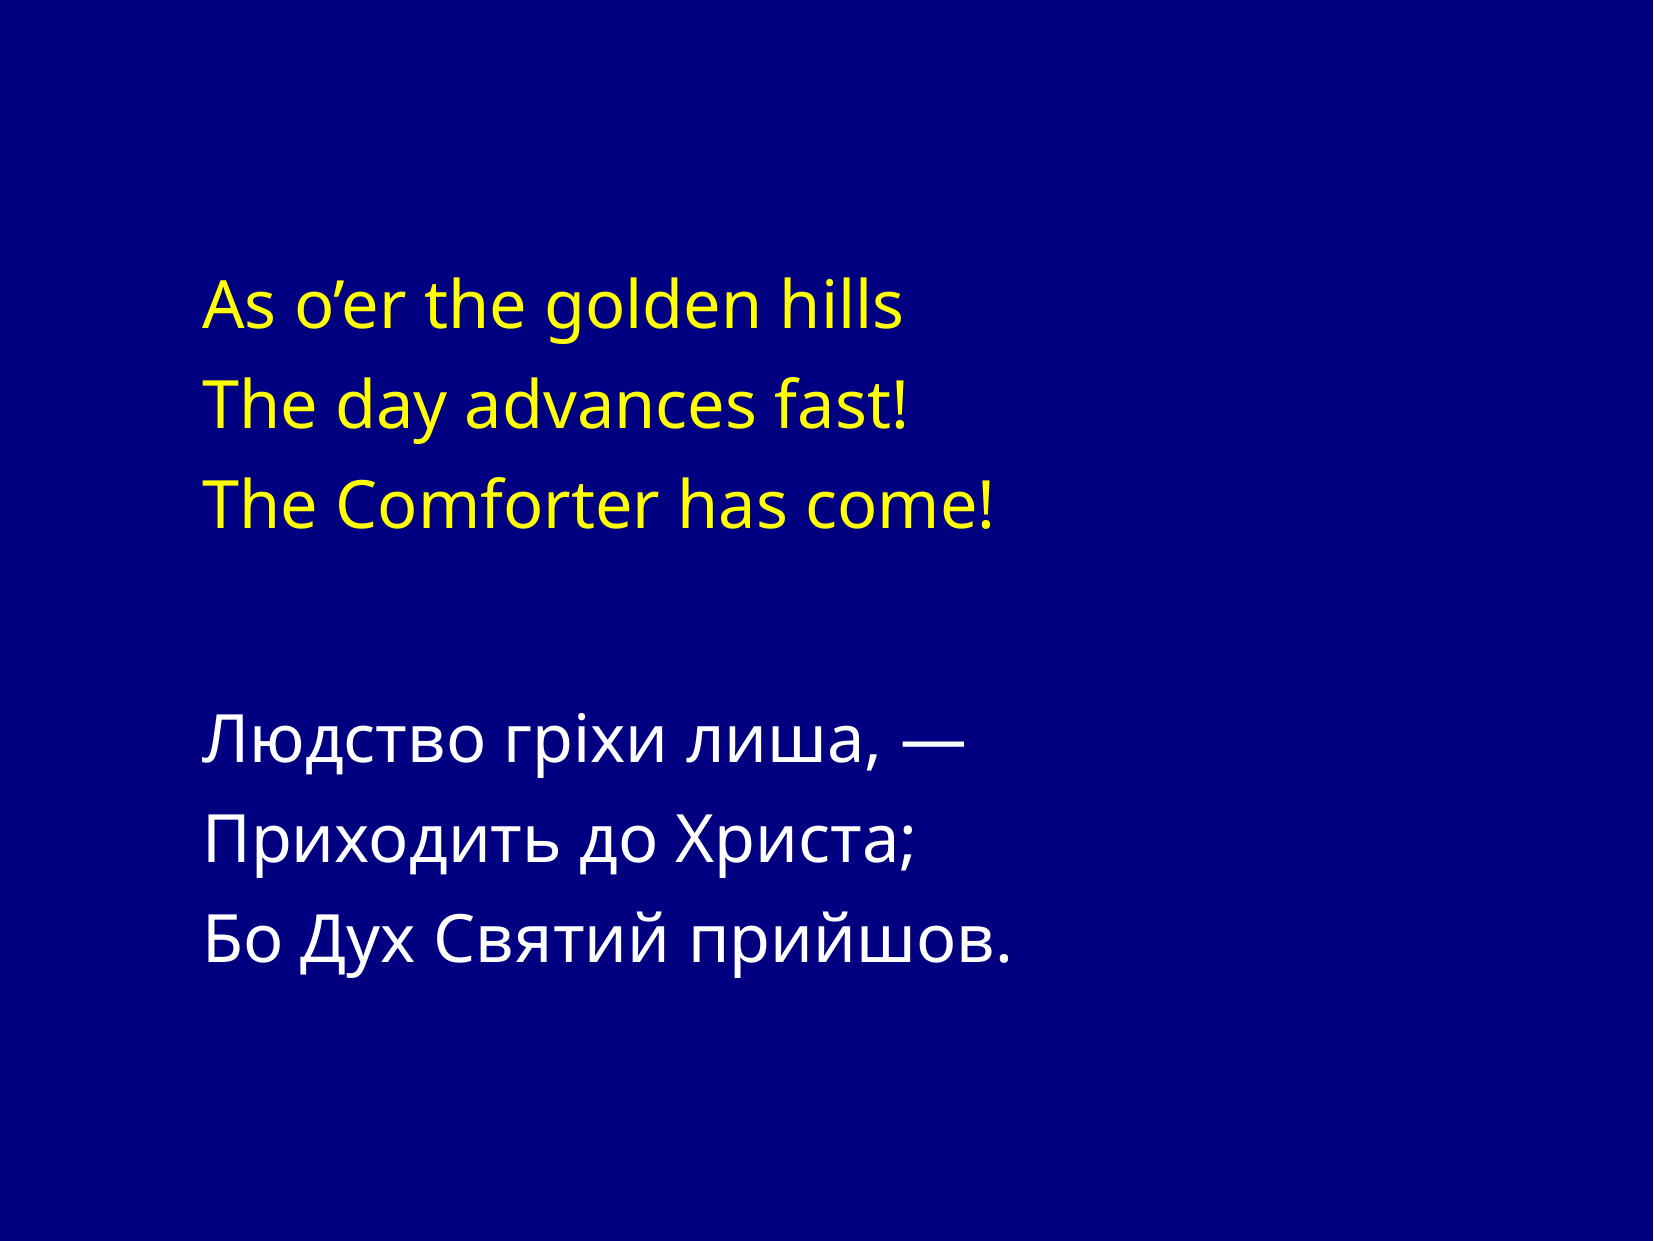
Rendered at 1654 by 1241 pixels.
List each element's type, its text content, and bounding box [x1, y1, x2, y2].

text_box Людство гріхи лиша, ― Приходить до Христа; Бо Дух Святий прийшов. [75, 675, 1576, 1163]
text_box As o’er the golden hills The day advances fast! The Comforter has come! [75, 150, 1576, 638]
